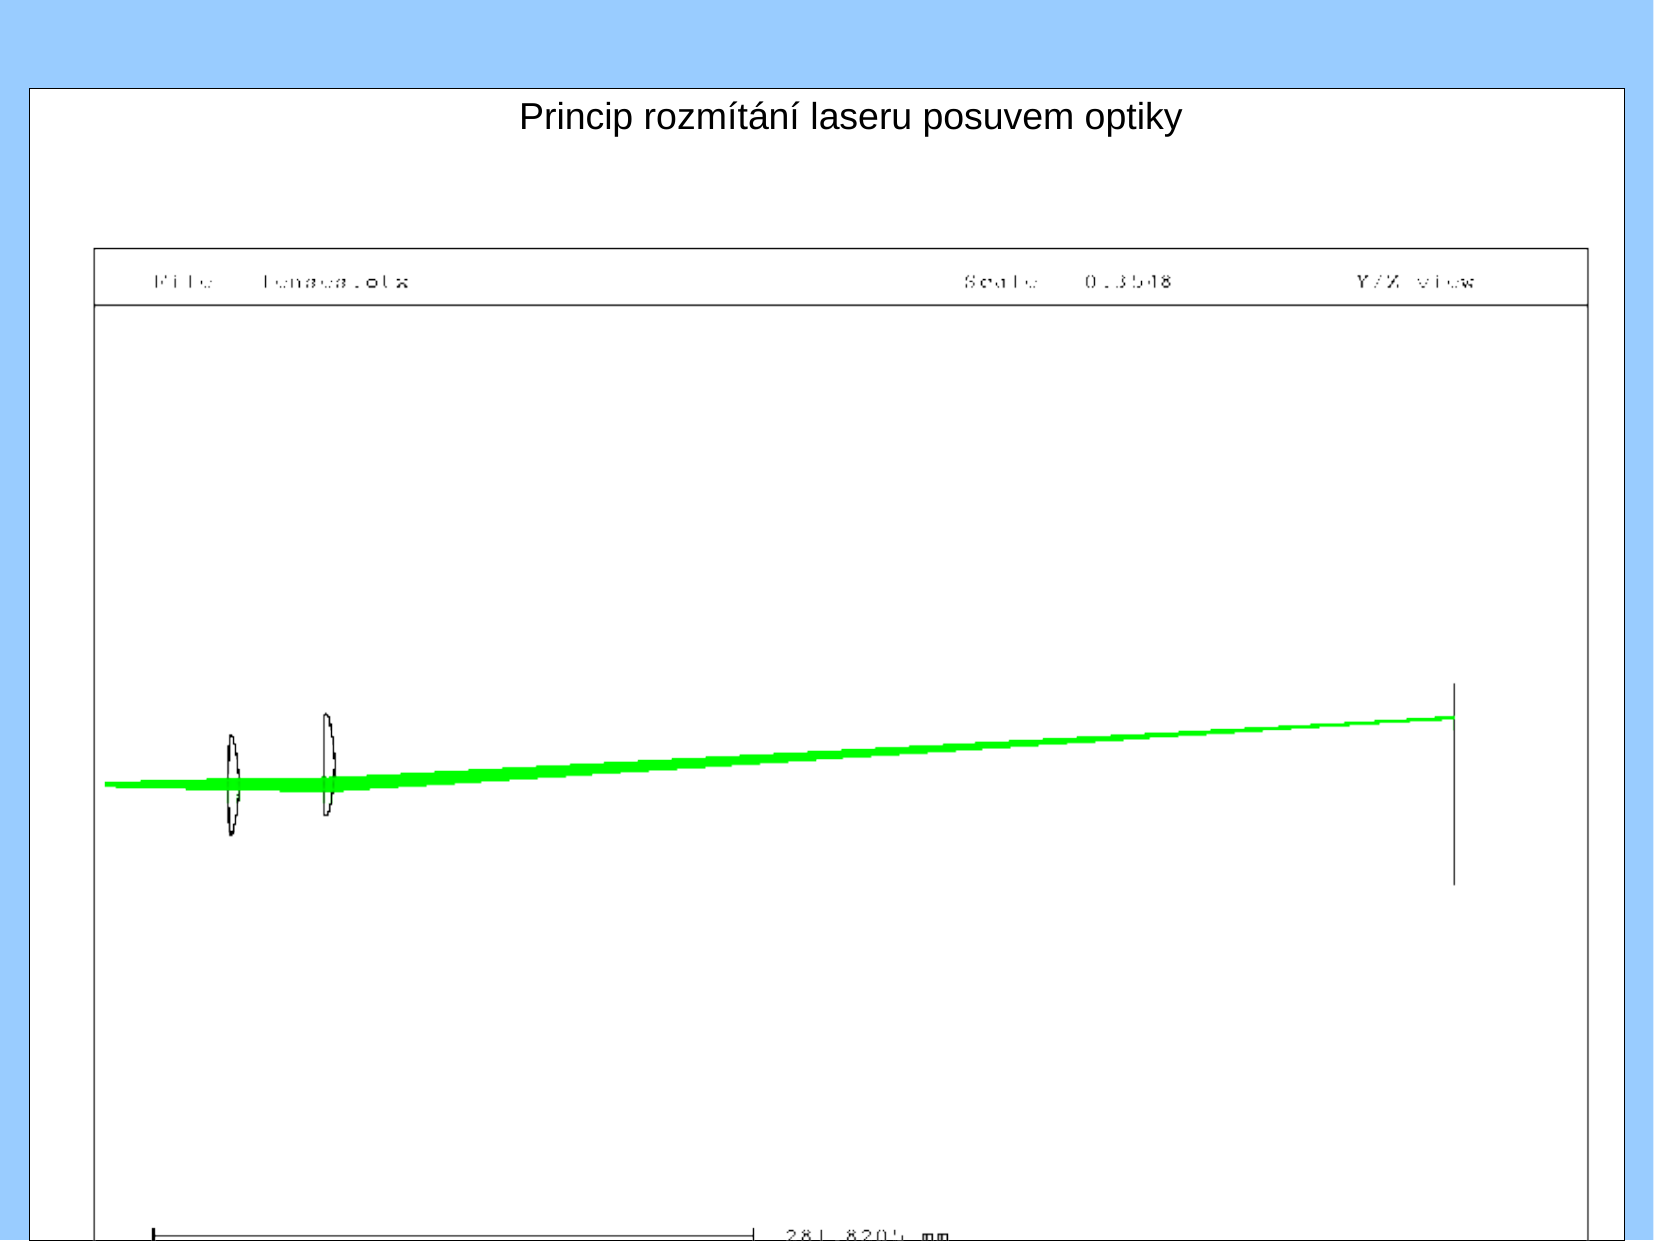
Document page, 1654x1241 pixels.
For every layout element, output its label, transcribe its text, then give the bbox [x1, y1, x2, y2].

picture [88, 177, 1595, 1241]
text_box Princip rozmítání laseru posuvem optiky [206, 88, 1506, 150]
text_box [29, 88, 1625, 1241]
